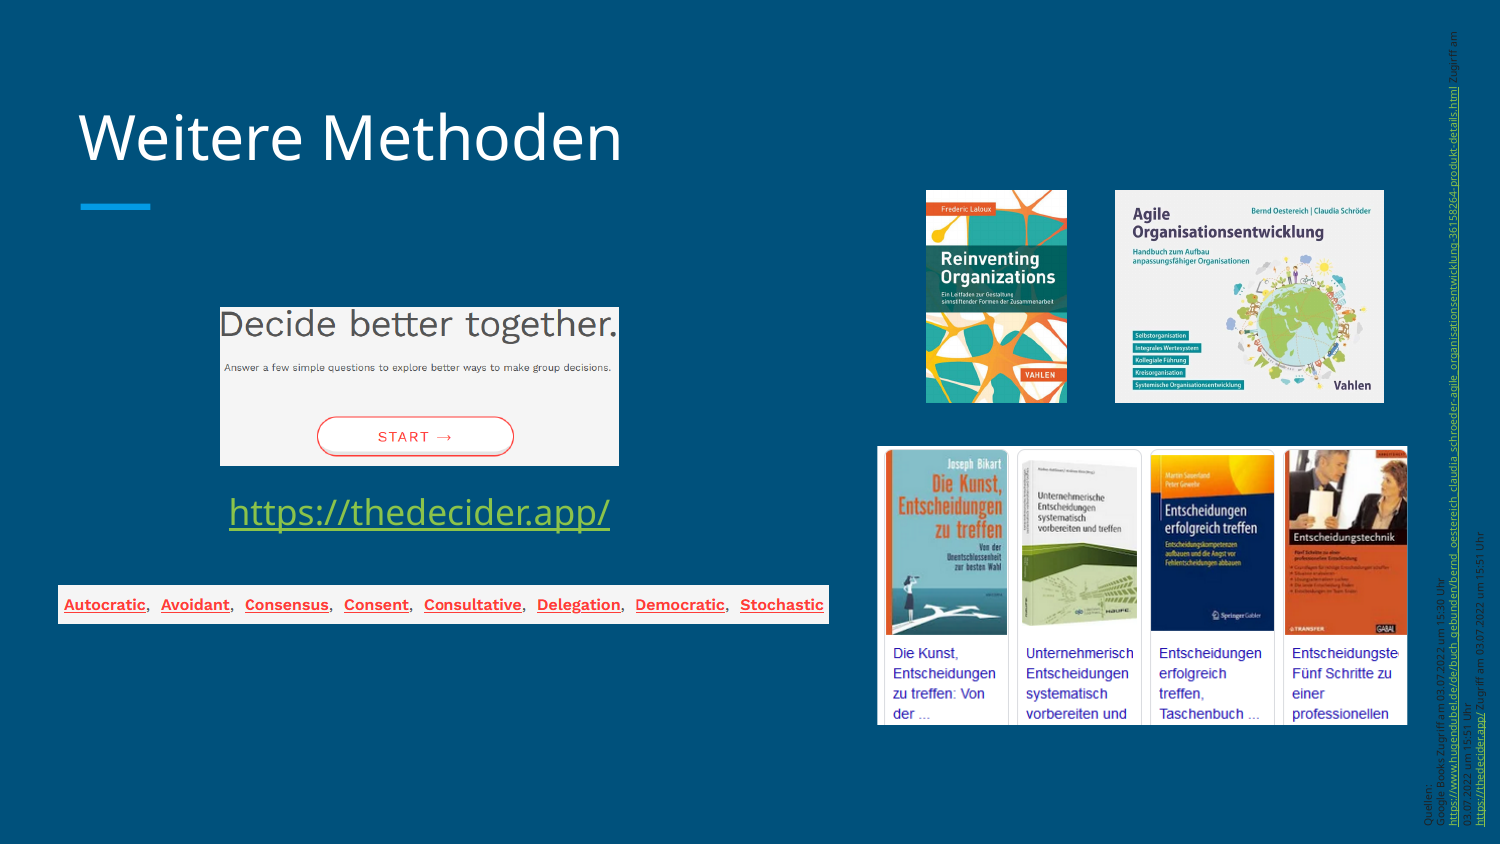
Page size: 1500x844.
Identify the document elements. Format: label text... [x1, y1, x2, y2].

picture [1116, 191, 1383, 402]
picture [927, 191, 1066, 402]
list https://thedecider.app/ [213, 244, 1406, 750]
title Weitere Methoden [63, 75, 1406, 188]
picture [221, 308, 618, 465]
picture [878, 447, 1406, 724]
picture [59, 586, 828, 623]
text_box Quellen: Google Books Zugriff am 03.07.2022 um 15:30 Uhr https://www.hugendubel.de/de/buch_gebunden/bernd_oestereich_claudia_schroeder-agile_organisationsentwicklung-36158264-produkt-details.html Zugirff am 03.07.2022 um 15:51 Uhr https://thedecider.app/ Zugriff am 03.07.2022 um 15:51 Uhr [1406, 2, 1500, 842]
